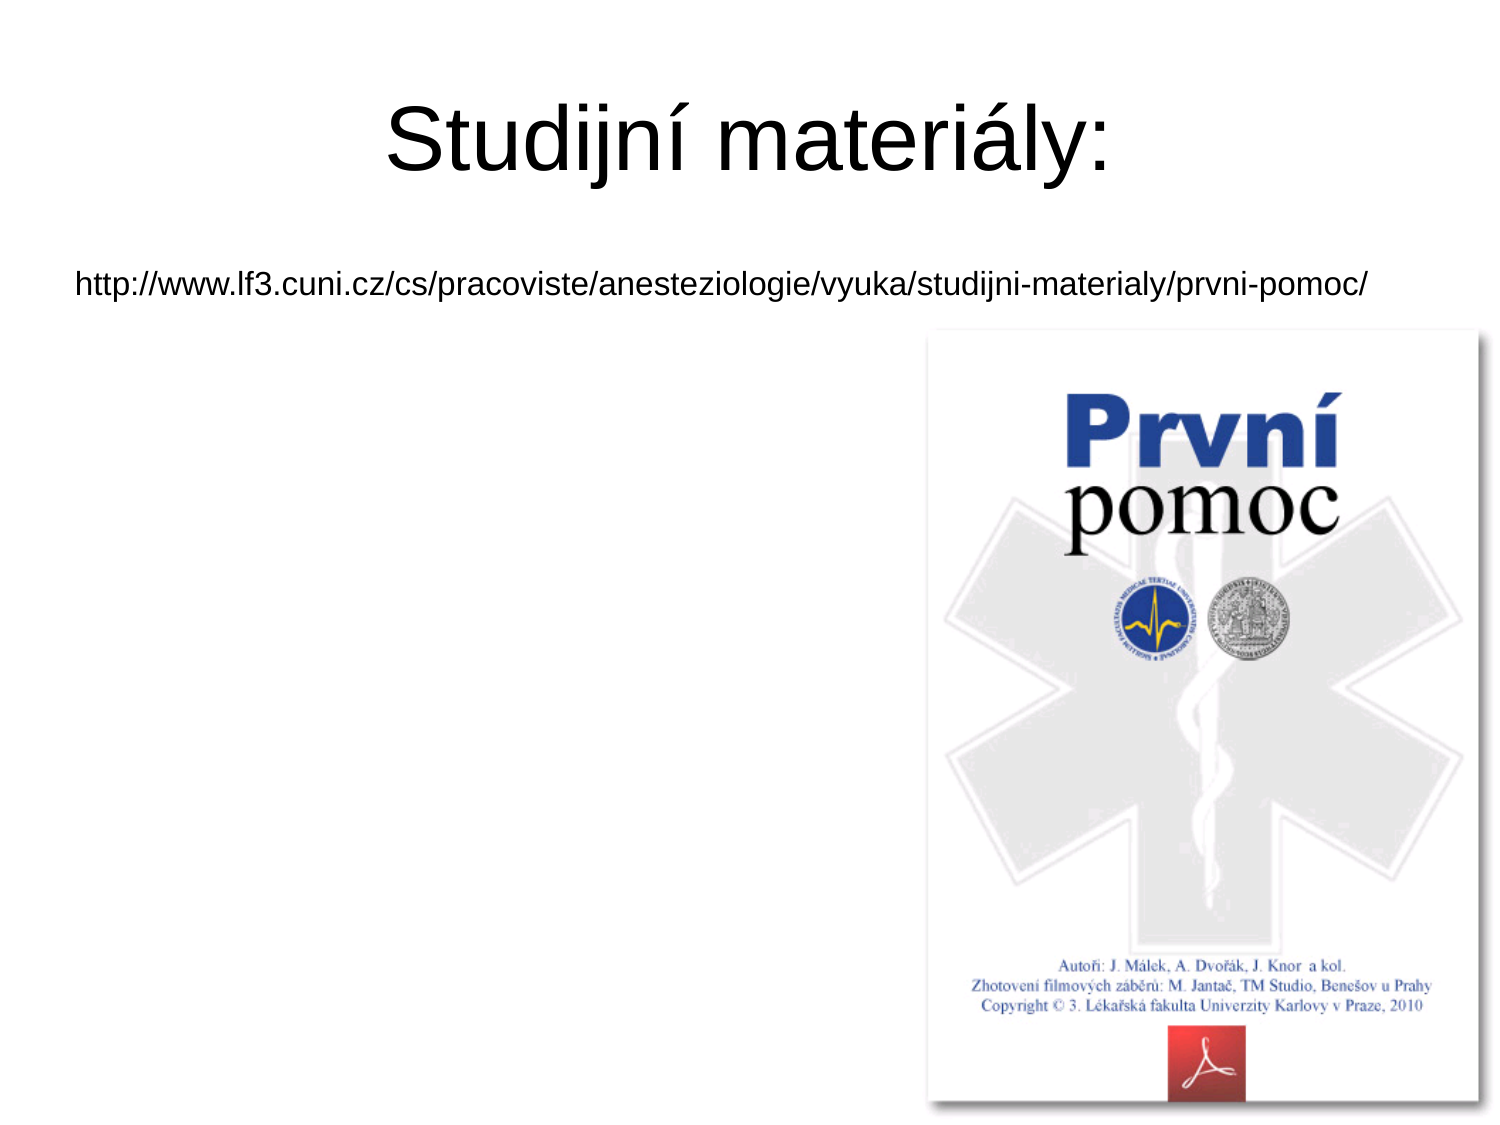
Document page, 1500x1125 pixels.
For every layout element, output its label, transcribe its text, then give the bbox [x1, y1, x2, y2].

picture [907, 309, 1500, 1125]
title Studijní materiály: [74, 51, 1425, 226]
list http://www.lf3.cuni.cz/cs/pracoviste/anesteziologie/vyuka/studijni-materialy/prvni-pomoc/ [74, 263, 1425, 993]
